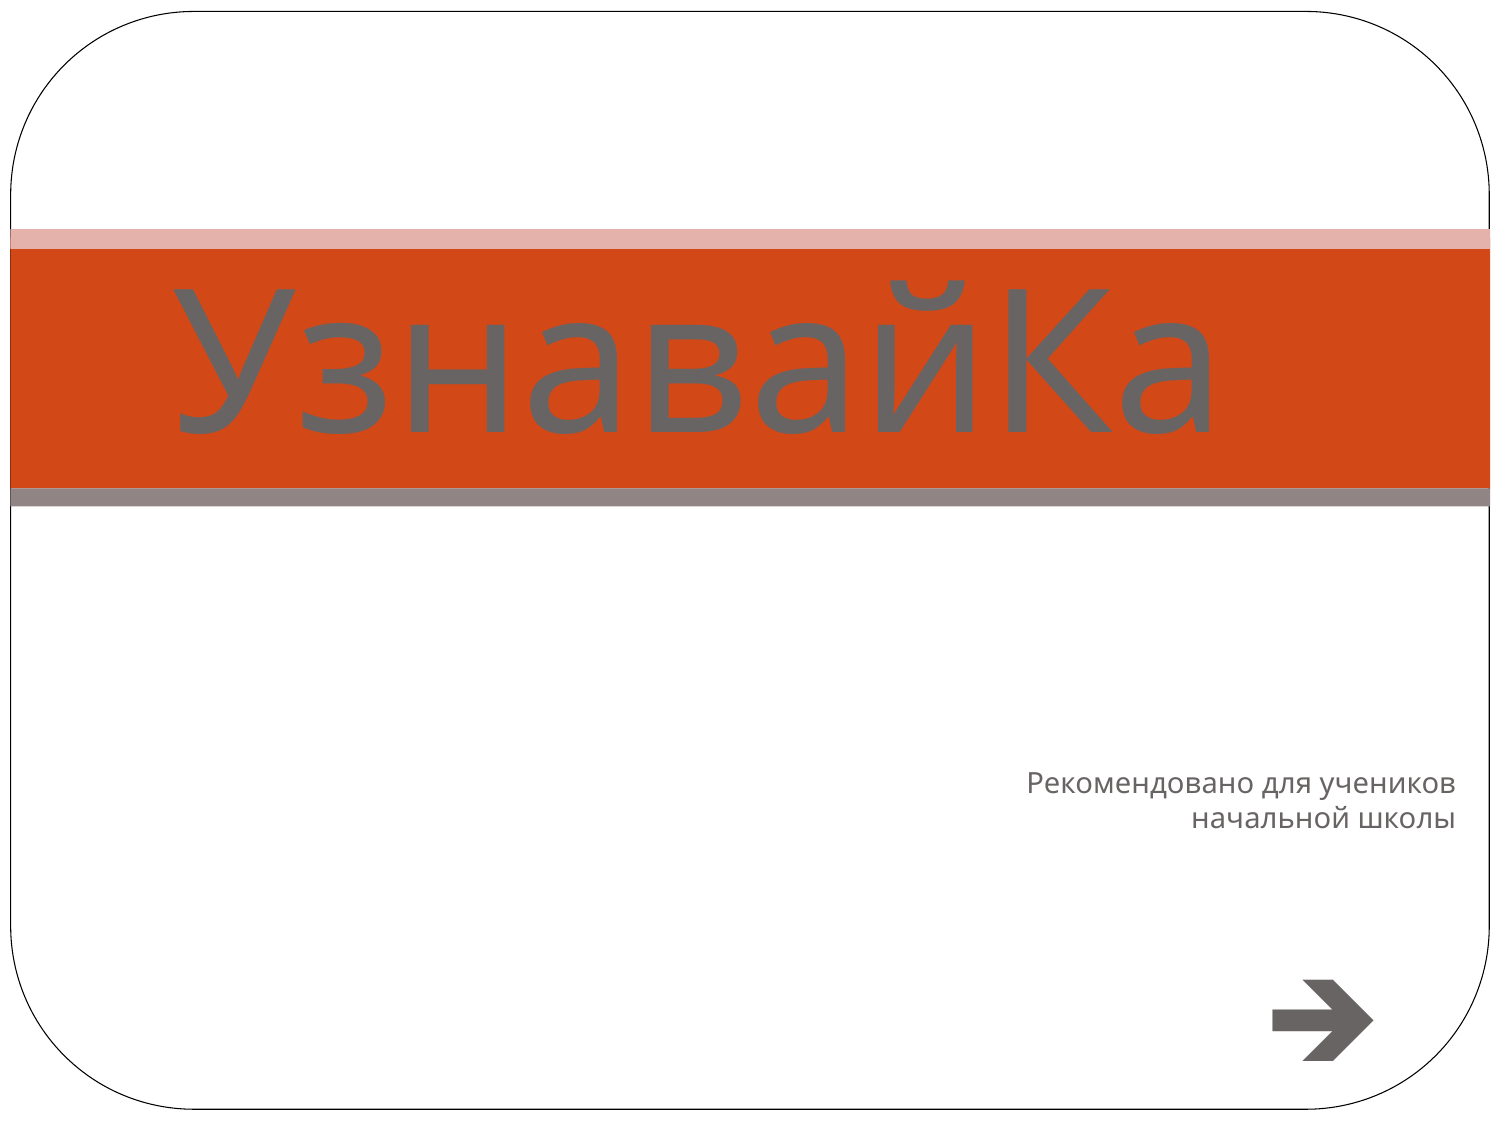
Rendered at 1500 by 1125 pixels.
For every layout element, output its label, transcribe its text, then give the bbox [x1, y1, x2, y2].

title УзнавайКа [87, 224, 1363, 467]
text_box  [1197, 923, 1441, 1125]
subtitle Рекомендовано для учеников начальной школы [921, 582, 1472, 945]
